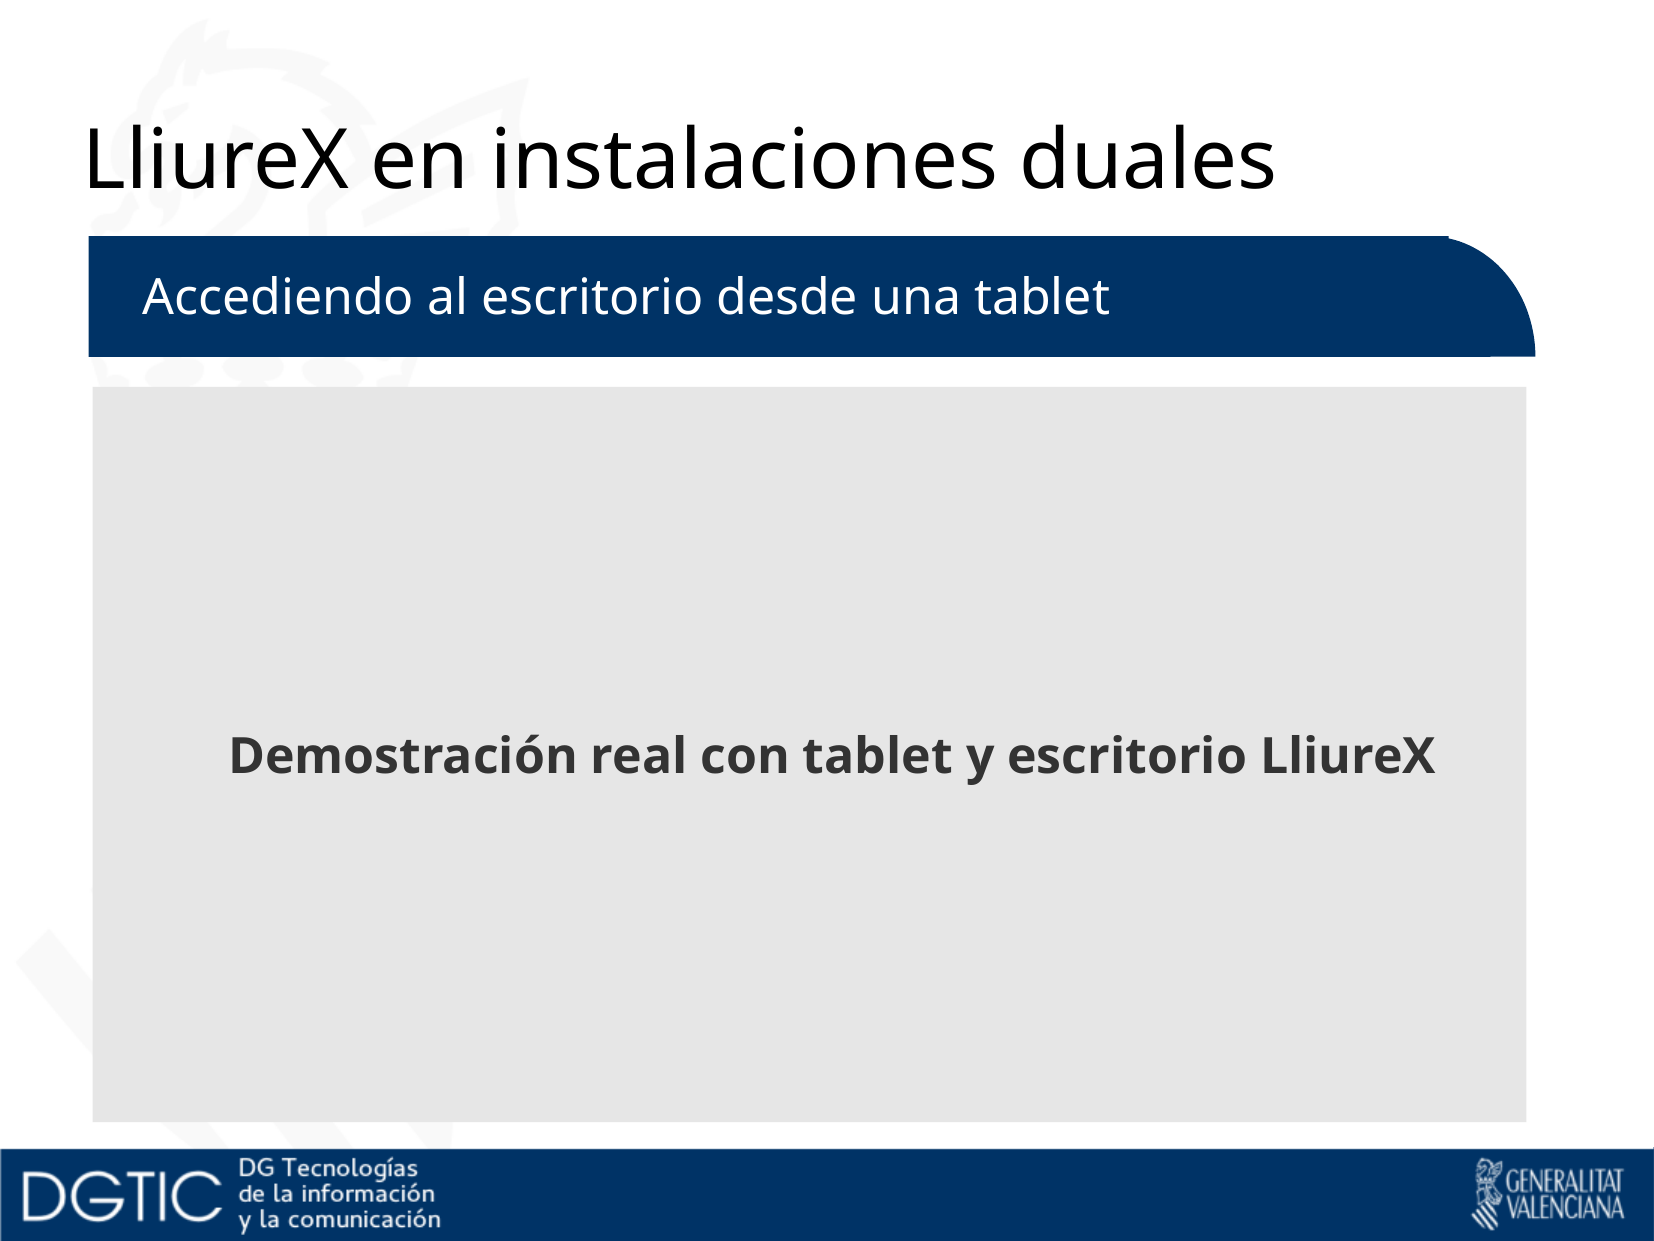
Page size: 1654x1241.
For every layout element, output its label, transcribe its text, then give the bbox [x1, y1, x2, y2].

text_box Accediendo al escritorio desde una tablet [127, 253, 1255, 417]
text_box Demostración real con tablet y escritorio LliureX [92, 386, 1527, 1123]
text_box [88, 236, 1536, 357]
title LliureX en instalaciones duales [82, 56, 1571, 250]
picture [0, 0, 1654, 1241]
